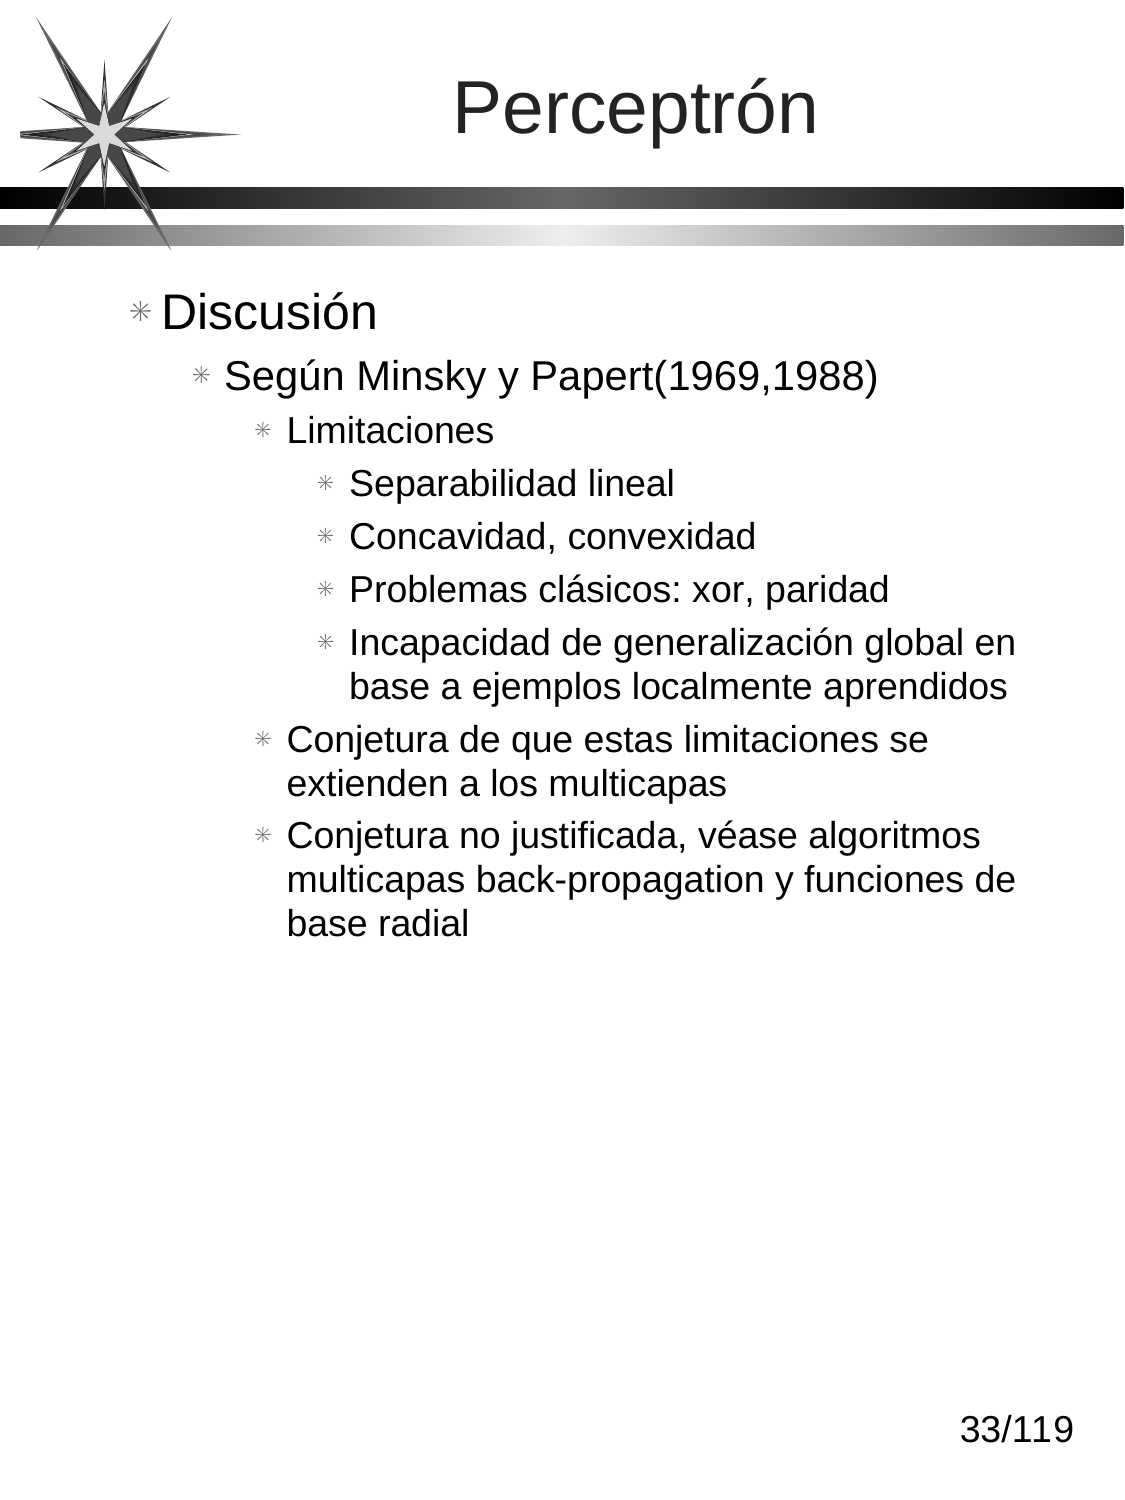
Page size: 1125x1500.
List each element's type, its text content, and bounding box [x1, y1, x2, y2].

title Perceptrón [174, 50, 1097, 163]
list Discusión Según Minsky y Papert(1969,1988) Limitaciones Separabilidad lineal Concavidad, convexidad Problemas clásicos: xor, paridad Incapacidad de generalización global en base a ejemplos localmente aprendidos Conjetura de que estas limitaciones se extienden a los multicapas Conjetura no justificada, véase algoritmos multicapas back-propagation y funciones de base radial [37, 275, 1075, 1450]
